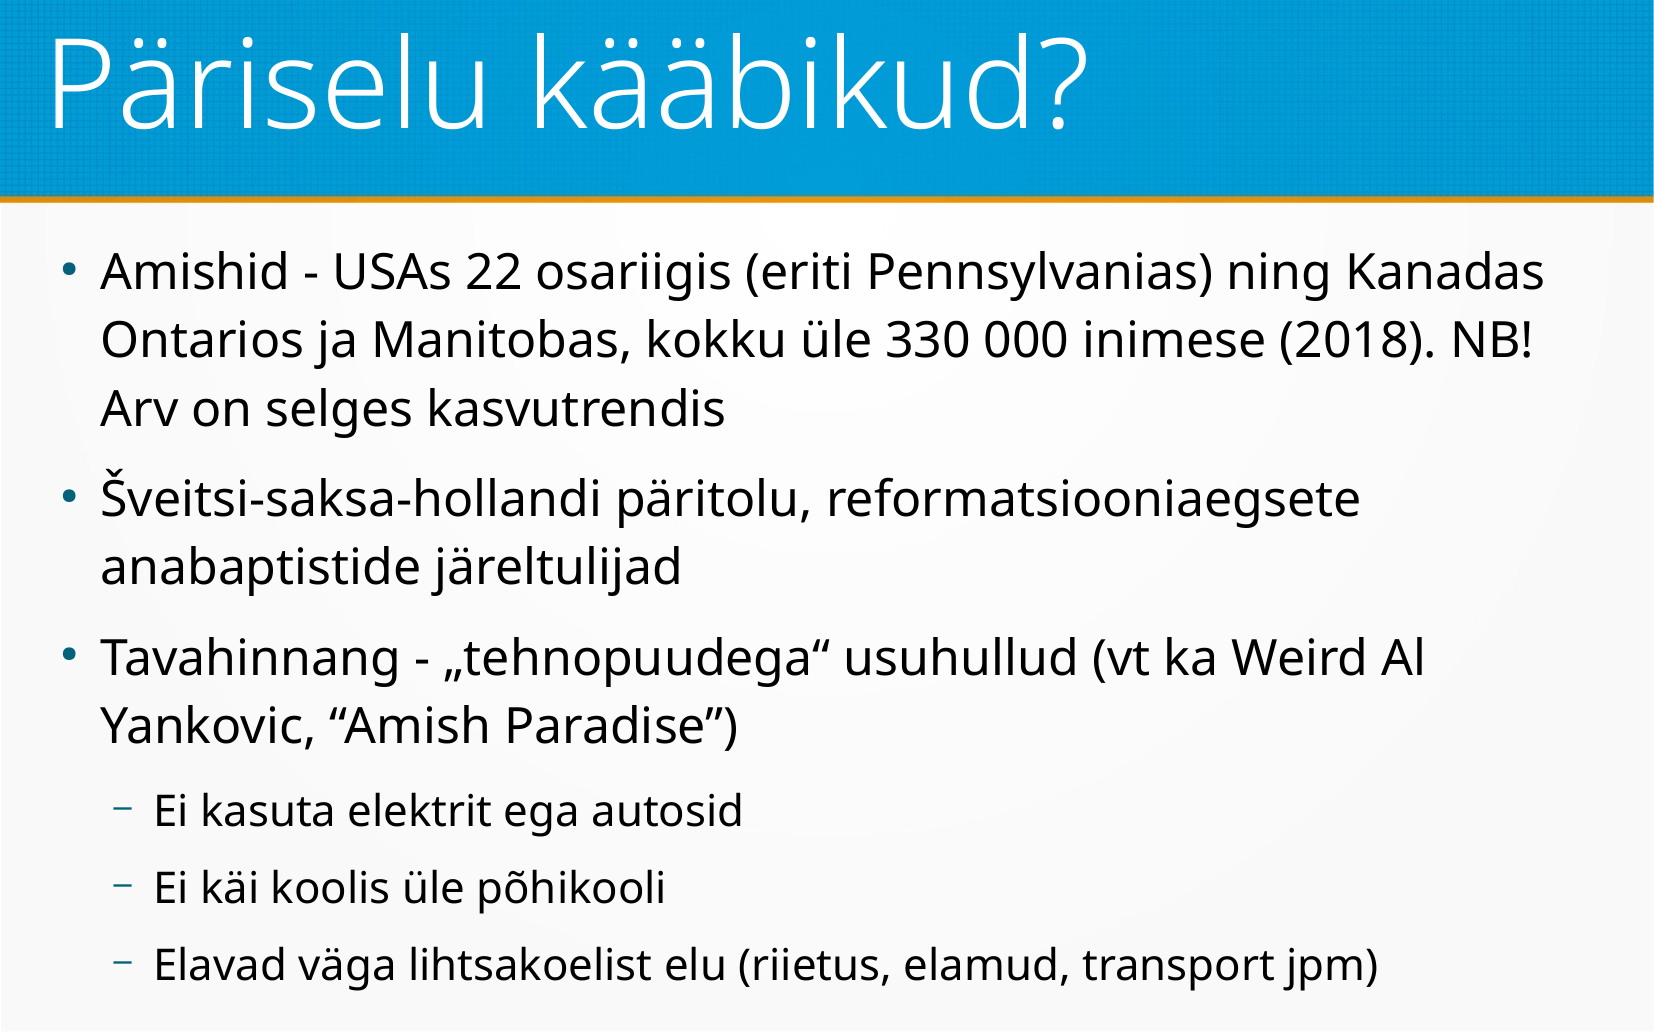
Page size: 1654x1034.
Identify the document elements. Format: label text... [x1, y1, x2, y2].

title Päriselu kääbikud? [43, 0, 1619, 166]
list Amishid - USAs 22 osariigis (eriti Pennsylvanias) ning Kanadas Ontarios ja Manitobas, kokku üle 330 000 inimese (2018). NB! Arv on selges kasvutrendis Šveitsi-saksa-hollandi päritolu, reformatsiooniaegsete anabaptistide järeltulijad Tavahinnang - „tehnopuudega“ usuhullud (vt ka Weird Al Yankovic, “Amish Paradise”) Ei kasuta elektrit ega autosid Ei käi koolis üle põhikooli Elavad väga lihtsakoelist elu (riietus, elamud, transport jpm) [47, 236, 1607, 1002]
picture [0, 195, 1654, 1034]
